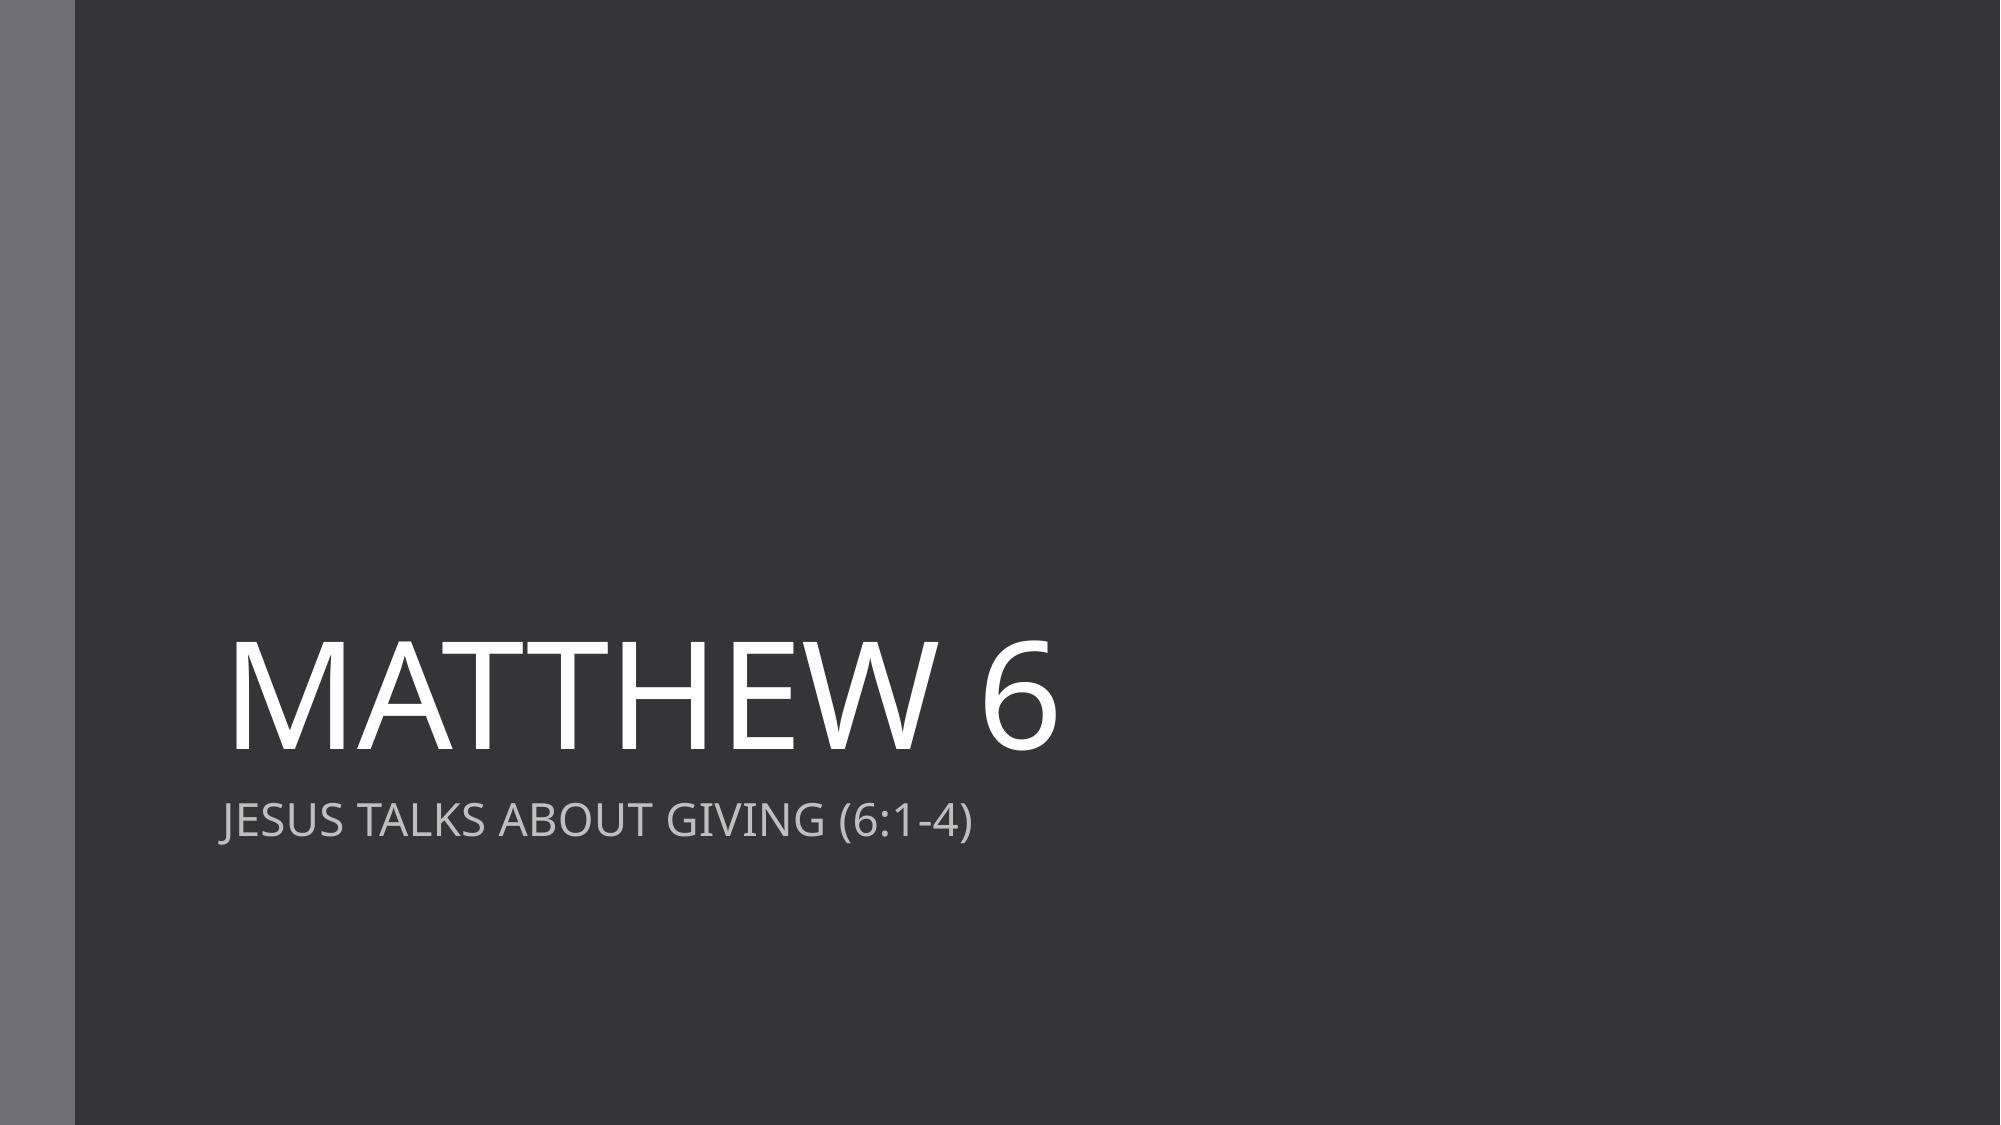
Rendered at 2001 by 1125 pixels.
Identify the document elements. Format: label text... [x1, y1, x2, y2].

title MATTHEW 6 [206, 124, 1752, 787]
subtitle JESUS TALKS ABOUT GIVING (6:1-4) [206, 787, 1752, 1066]
